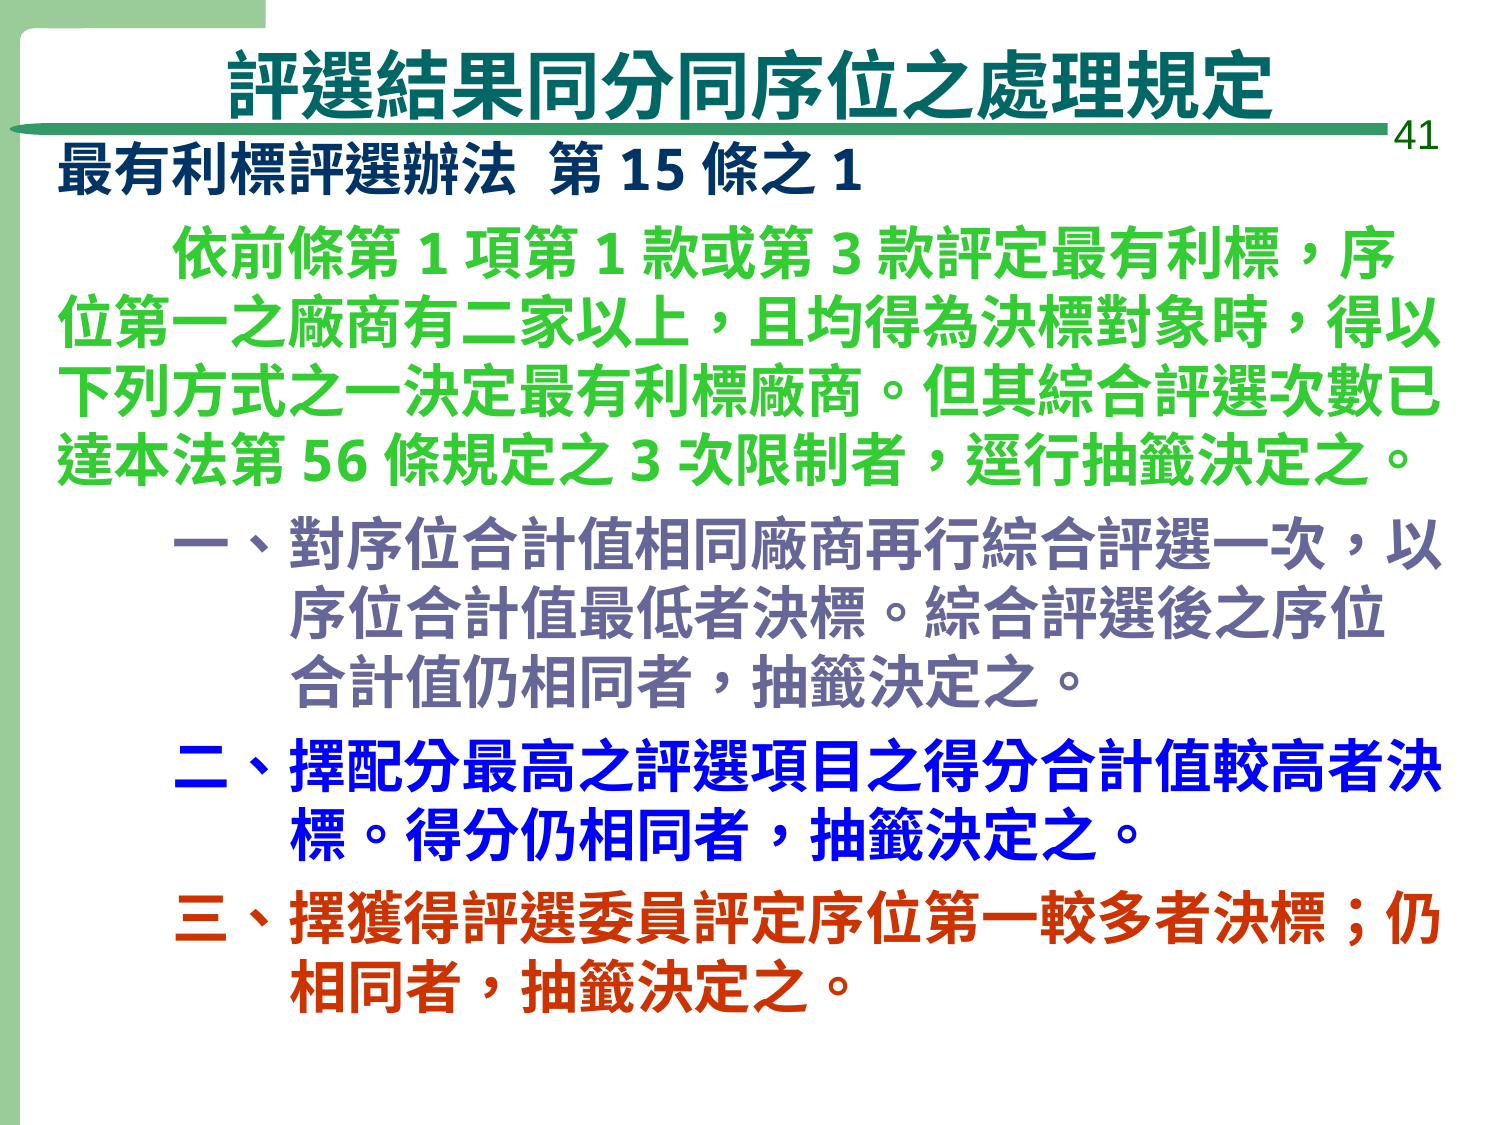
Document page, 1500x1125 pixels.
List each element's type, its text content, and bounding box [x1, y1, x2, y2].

text_box [1378, 90, 1491, 166]
title 評選結果同分同序位之處理規定 [75, 31, 1426, 125]
list 最有利標評選辦法 第15條之1 依前條第1項第1款或第3款評定最有利標，序位第一之廠商有二家以上，且均得為決標對象時，得以下列方式之一決定最有利標廠商。但其綜合評選次數已達本法第56條規定之3次限制者，逕行抽籤決定之。 一、對序位合計值相同廠商再行綜合評選一次，以序位合計值最低者決標。綜合評選後之序位合計值仍相同者，抽籤決定之。 二、擇配分最高之評選項目之得分合計值較高者決標。得分仍相同者，抽籤決定之。 三、擇獲得評選委員評定序位第一較多者決標；仍相同者，抽籤決定之。 [41, 125, 1459, 1094]
